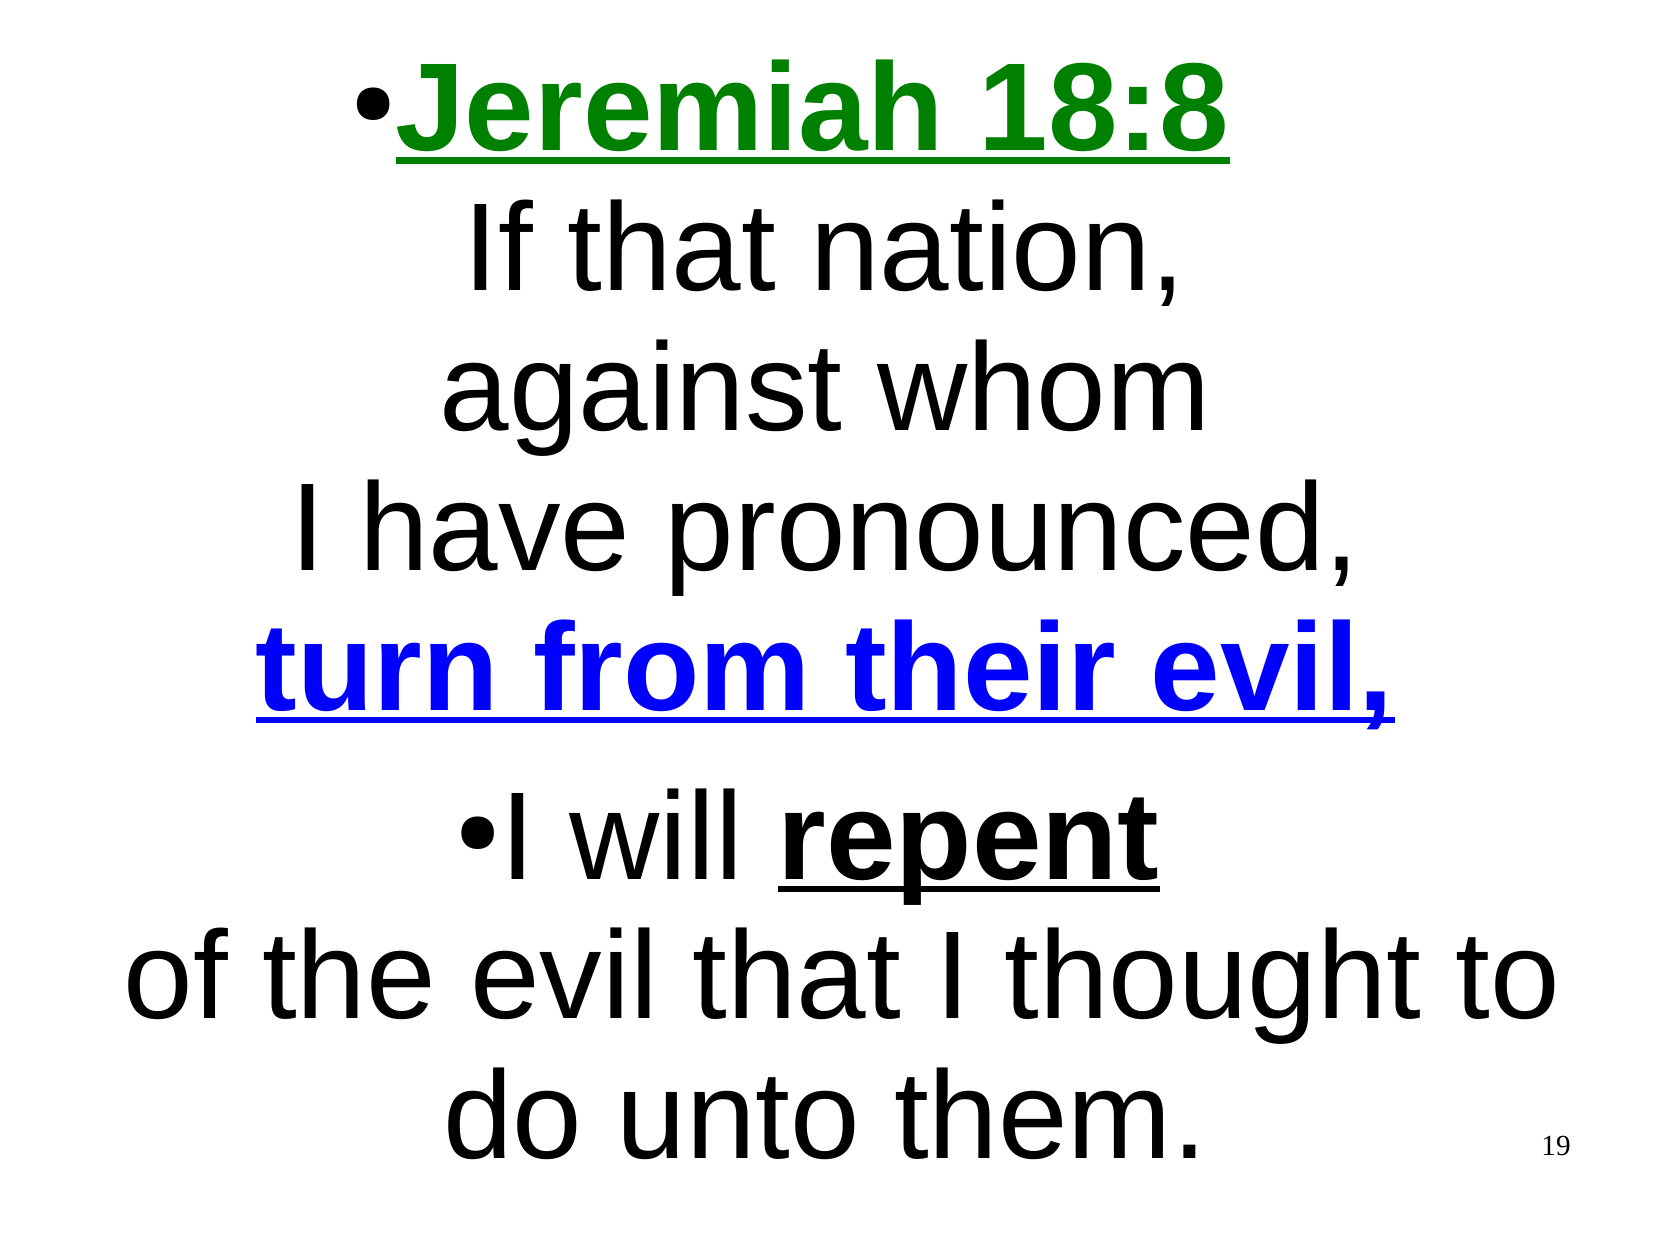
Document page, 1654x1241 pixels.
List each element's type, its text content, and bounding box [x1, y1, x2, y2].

list Jeremiah 18:8 If that nation, against whom I have pronounced, turn from their evil, I will repent of the evil that I thought to do unto them. [37, 37, 1613, 1201]
